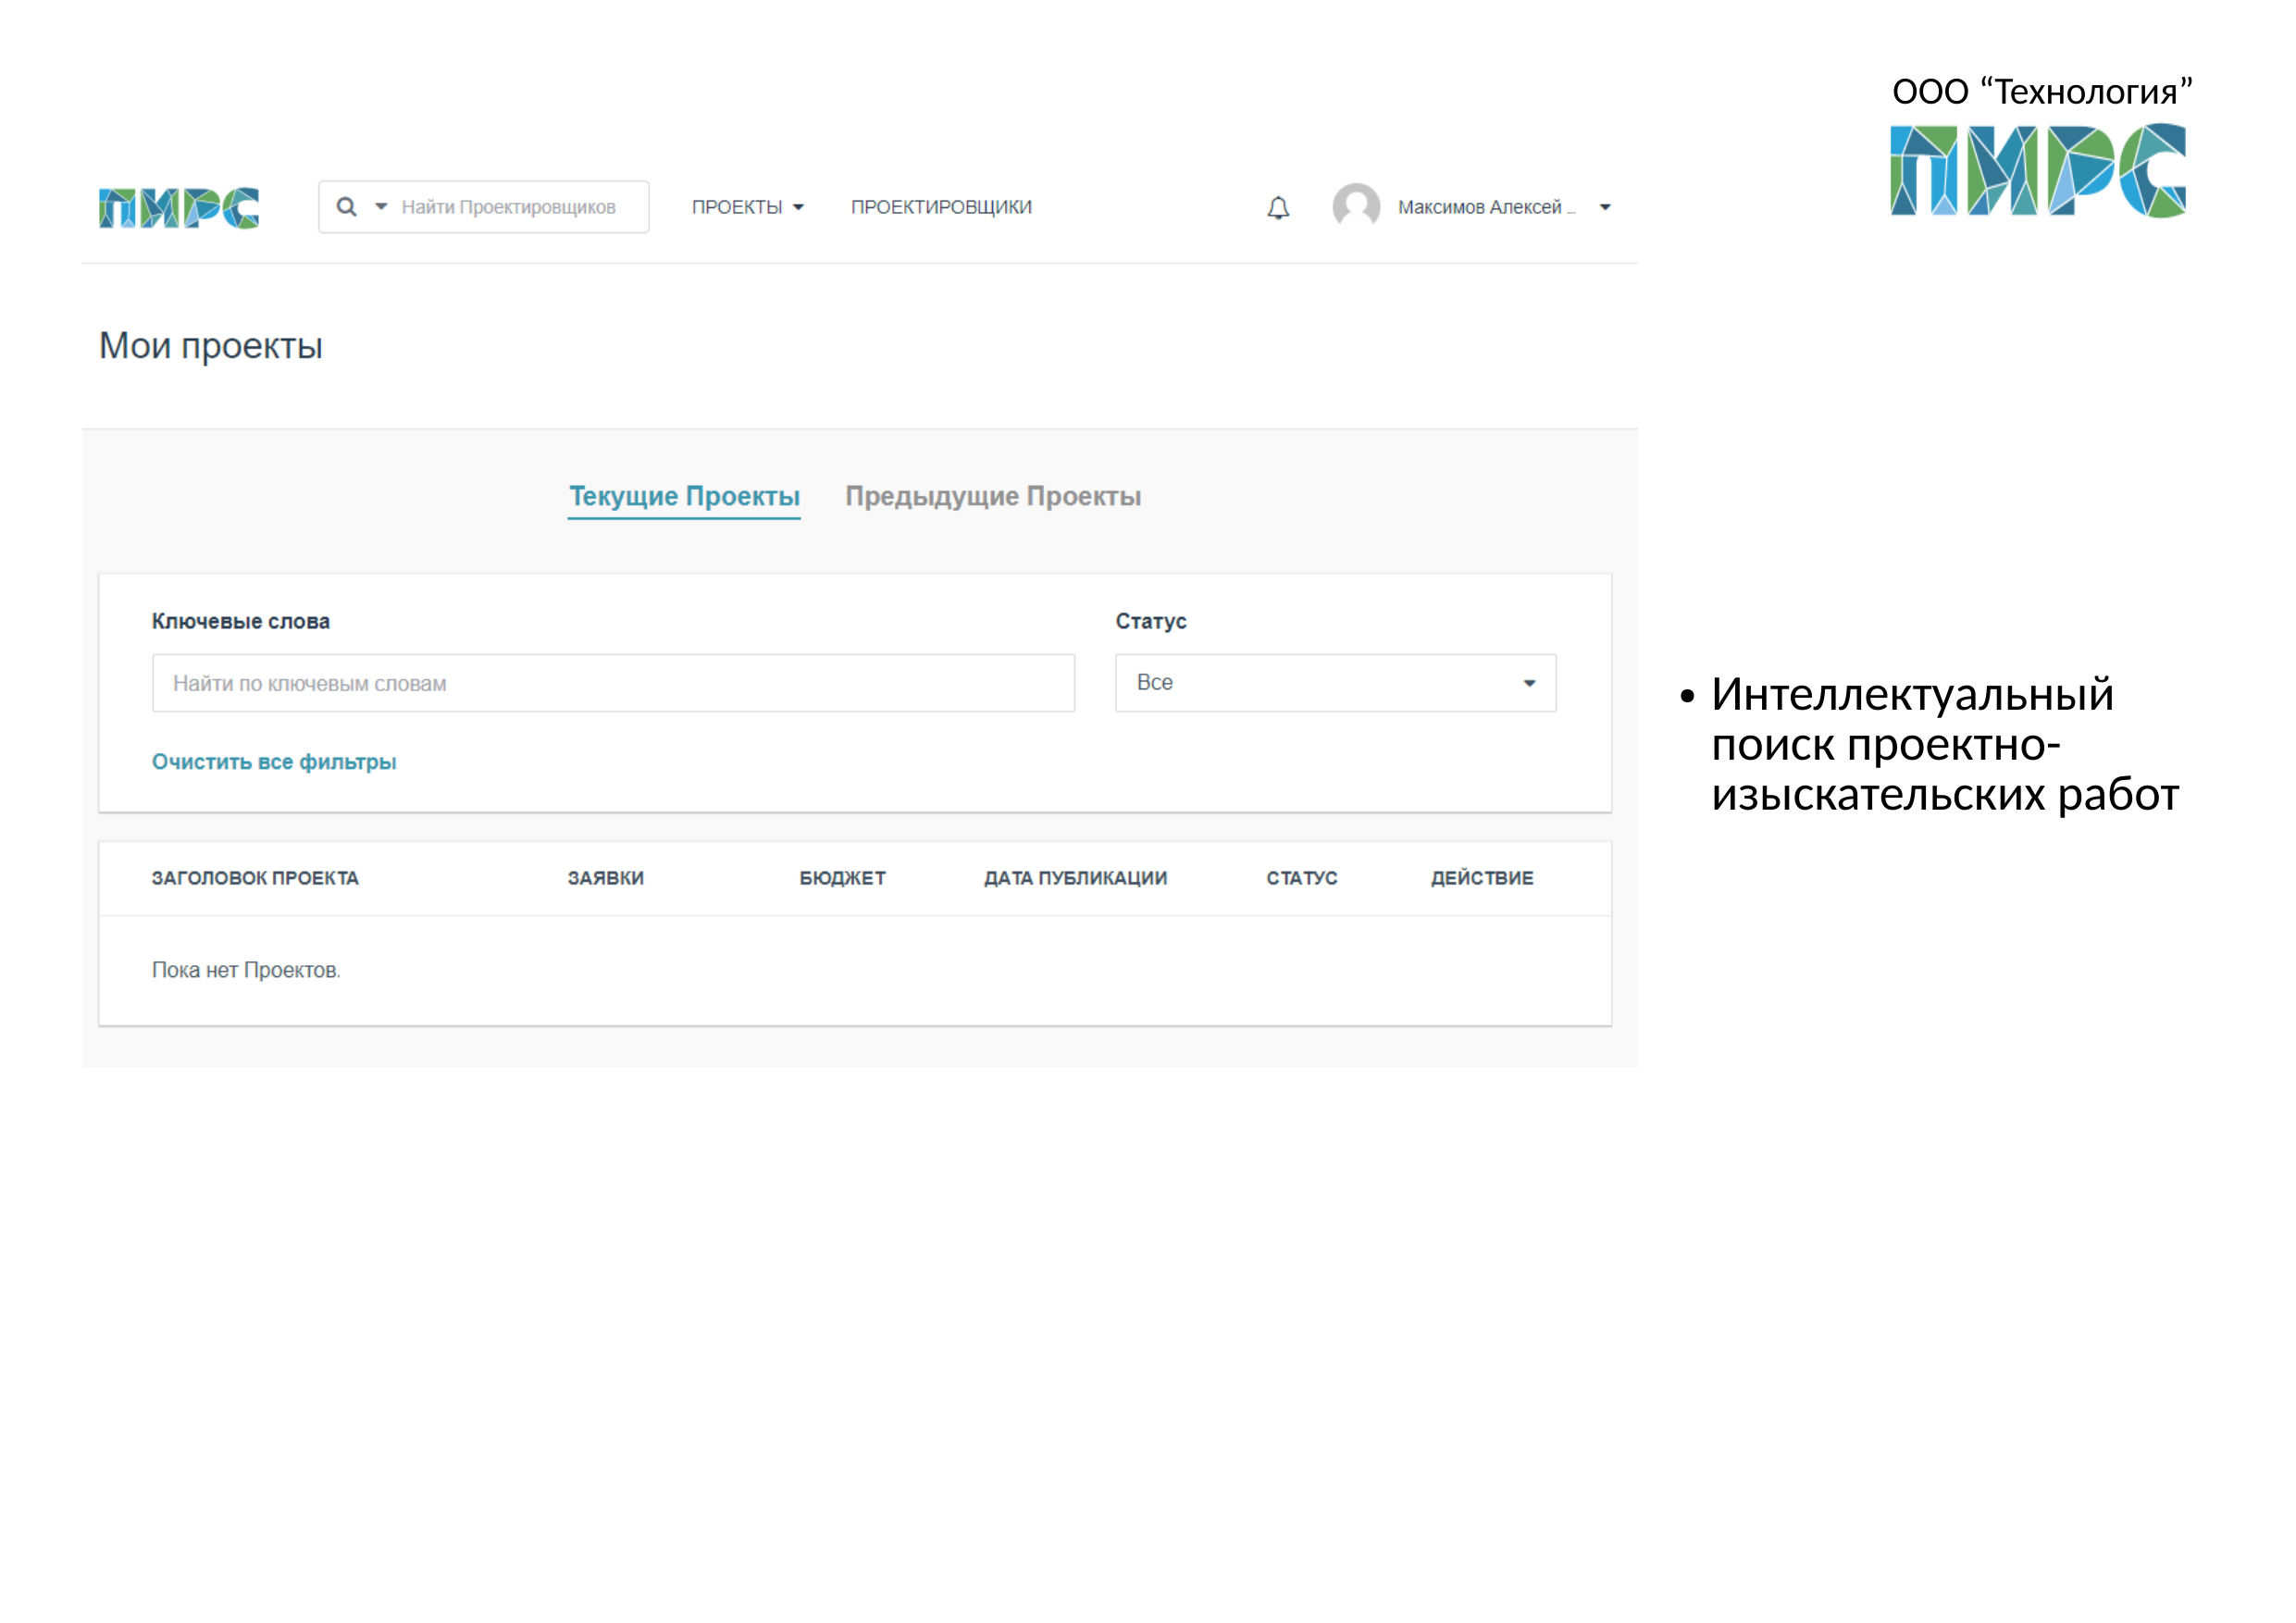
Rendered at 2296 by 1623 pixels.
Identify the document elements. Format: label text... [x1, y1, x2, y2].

picture [82, 165, 1638, 1069]
picture [1879, 139, 2197, 233]
text_box ООО “Технология” [1879, 68, 2209, 139]
text_box Интеллектуальный поиск проектно-изыскательских работ [1665, 665, 2197, 847]
